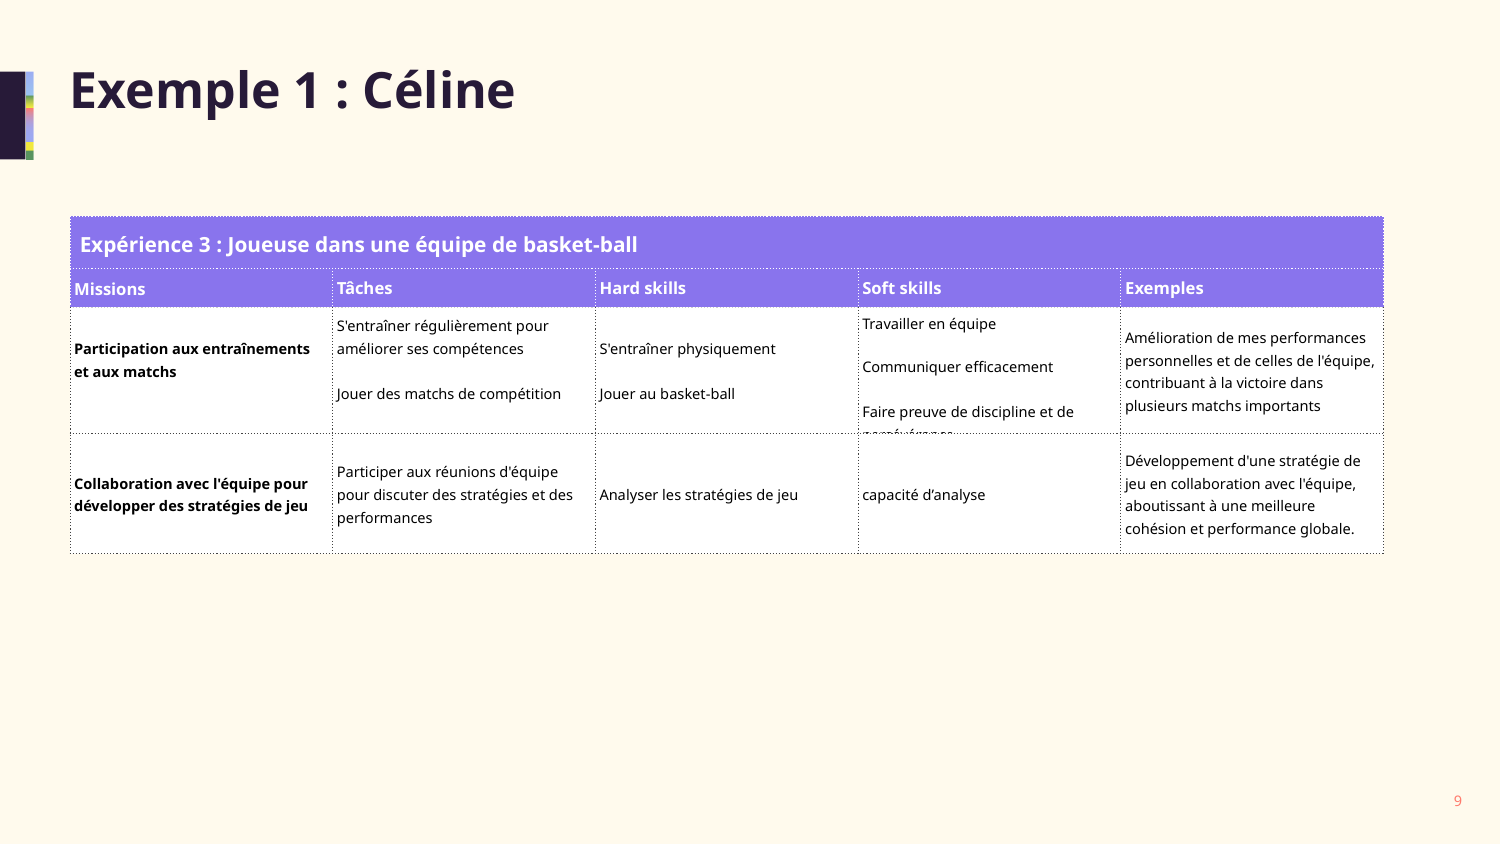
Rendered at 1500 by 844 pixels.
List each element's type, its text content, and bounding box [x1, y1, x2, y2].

table_cell Participation aux entraînements et aux matchs [70, 307, 333, 433]
slide_number <number> [1442, 556, 1474, 844]
table_cell S'entraîner régulièrement pour améliorer ses compétences Jouer des matchs de compétition [333, 307, 595, 433]
table_cell Développement d'une stratégie de jeu en collaboration avec l'équipe, aboutissant à une meilleure cohésion et performance globale. [1121, 433, 1384, 554]
table_cell S'entraîner physiquement Jouer au basket-ball [595, 307, 858, 433]
table_cell Participer aux réunions d'équipe pour discuter des stratégies et des performances [333, 433, 595, 554]
title Exemple 1 : Céline [70, 70, 1418, 212]
table_cell Collaboration avec l'équipe pour développer des stratégies de jeu [70, 433, 333, 554]
table_cell Missions [70, 268, 333, 307]
picture [15, 66, 44, 166]
table_cell Exemples [1121, 268, 1384, 307]
table_cell Tâches [333, 268, 595, 307]
table_cell Travailler en équipe Communiquer efficacement Faire preuve de discipline et de persévérance [858, 307, 1121, 433]
table_cell Hard skills [595, 268, 858, 307]
table_cell Analyser les stratégies de jeu [595, 433, 858, 554]
table_cell capacité d’analyse [858, 433, 1121, 554]
table_header Expérience 3 : Joueuse dans une équipe de basket-ball [70, 216, 1384, 268]
table_cell Amélioration de mes performances personnelles et de celles de l'équipe, contribuant à la victoire dans plusieurs matchs importants [1121, 307, 1384, 433]
table_cell Soft skills [858, 268, 1121, 307]
